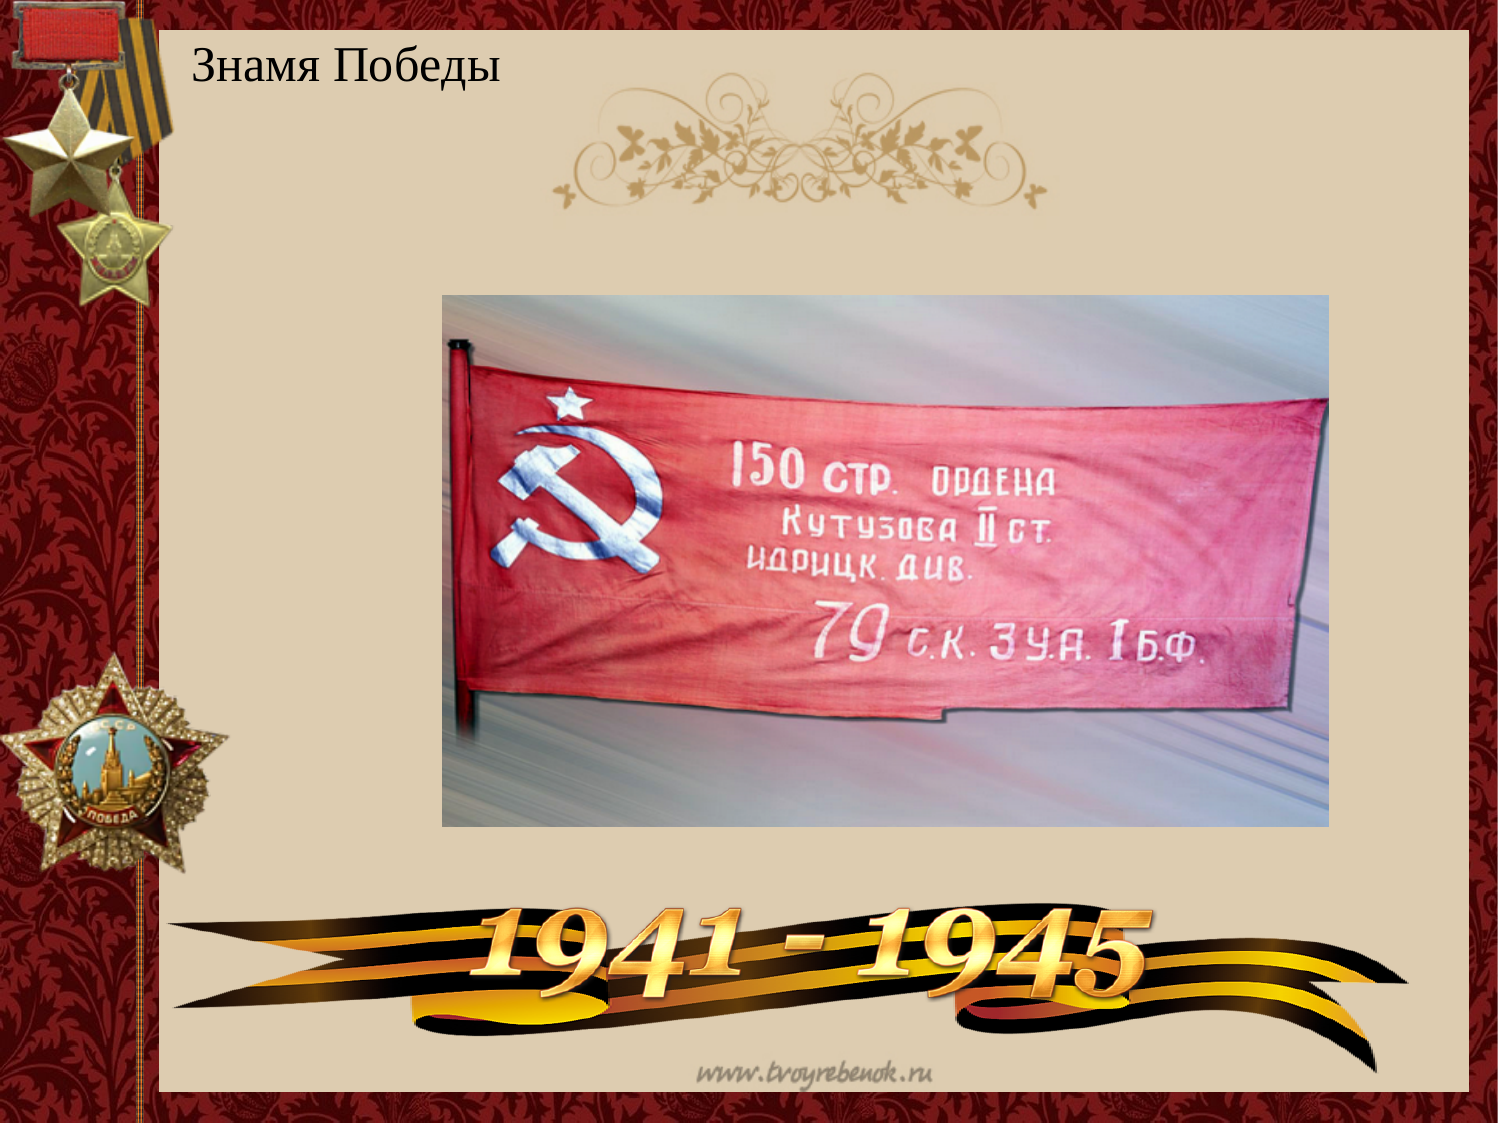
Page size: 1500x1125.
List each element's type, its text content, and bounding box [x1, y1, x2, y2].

title Знамя Победы [177, 29, 591, 119]
picture [0, 0, 1498, 1123]
